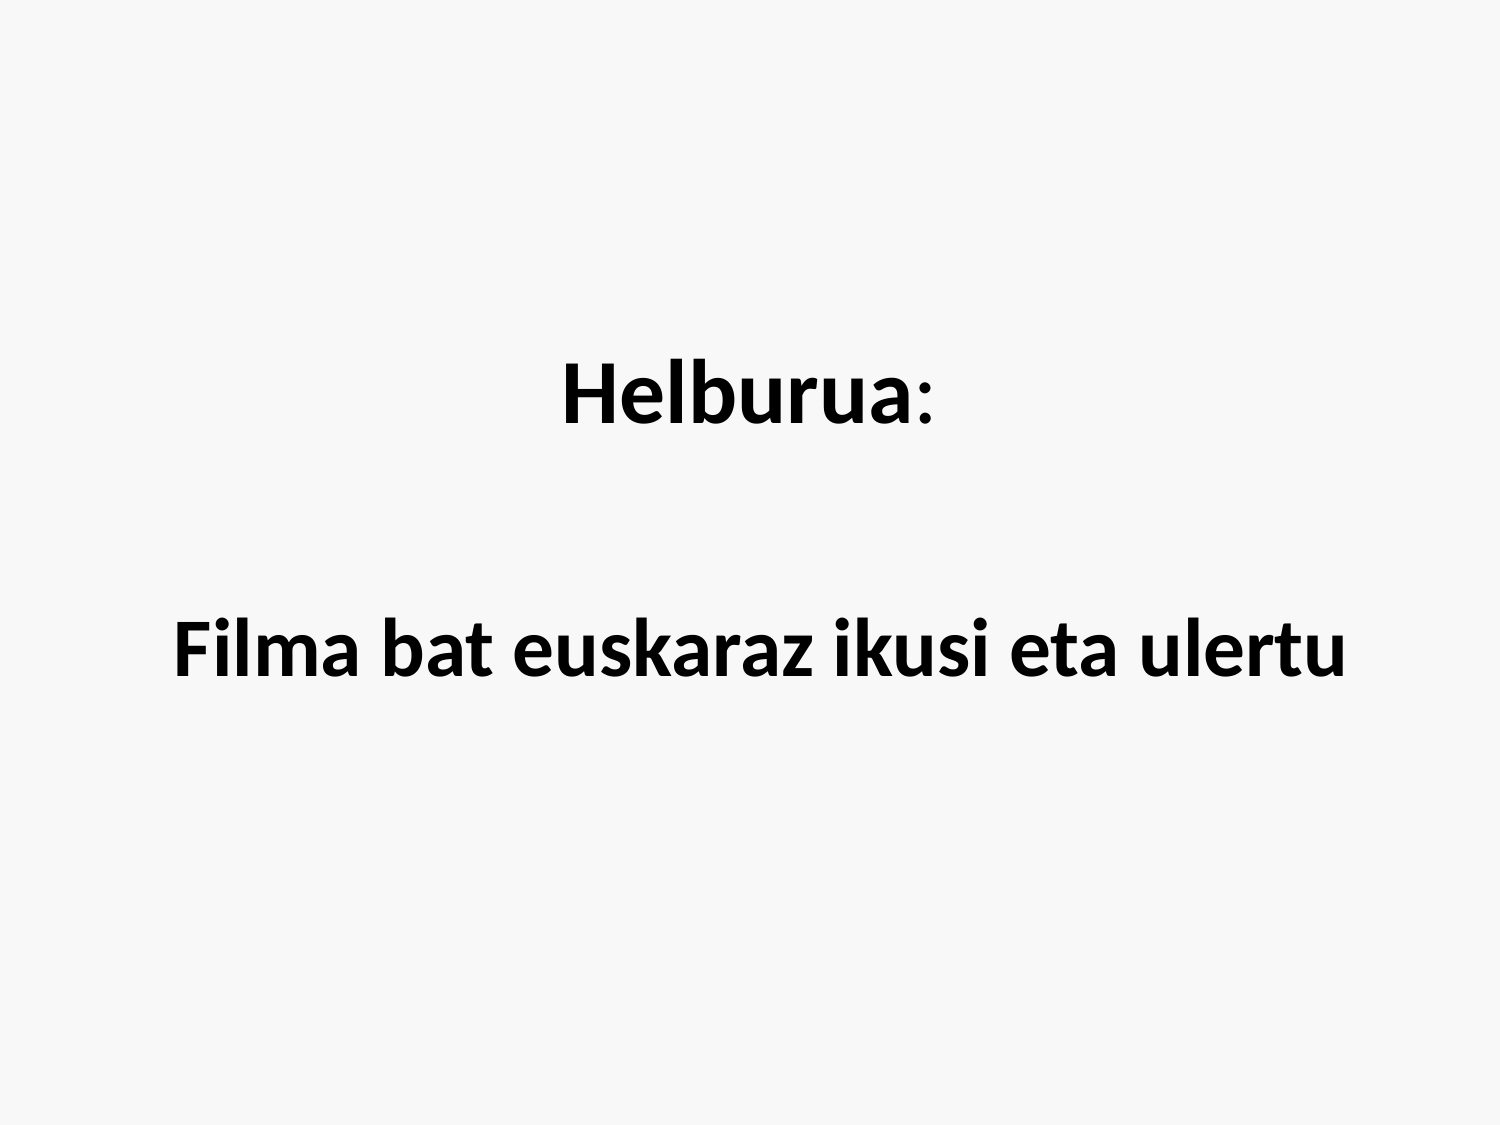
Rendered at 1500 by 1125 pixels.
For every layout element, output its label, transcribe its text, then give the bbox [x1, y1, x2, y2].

subtitle Filma bat euskaraz ikusi eta ulertu [150, 586, 1373, 874]
title Helburua: [112, 266, 1388, 508]
